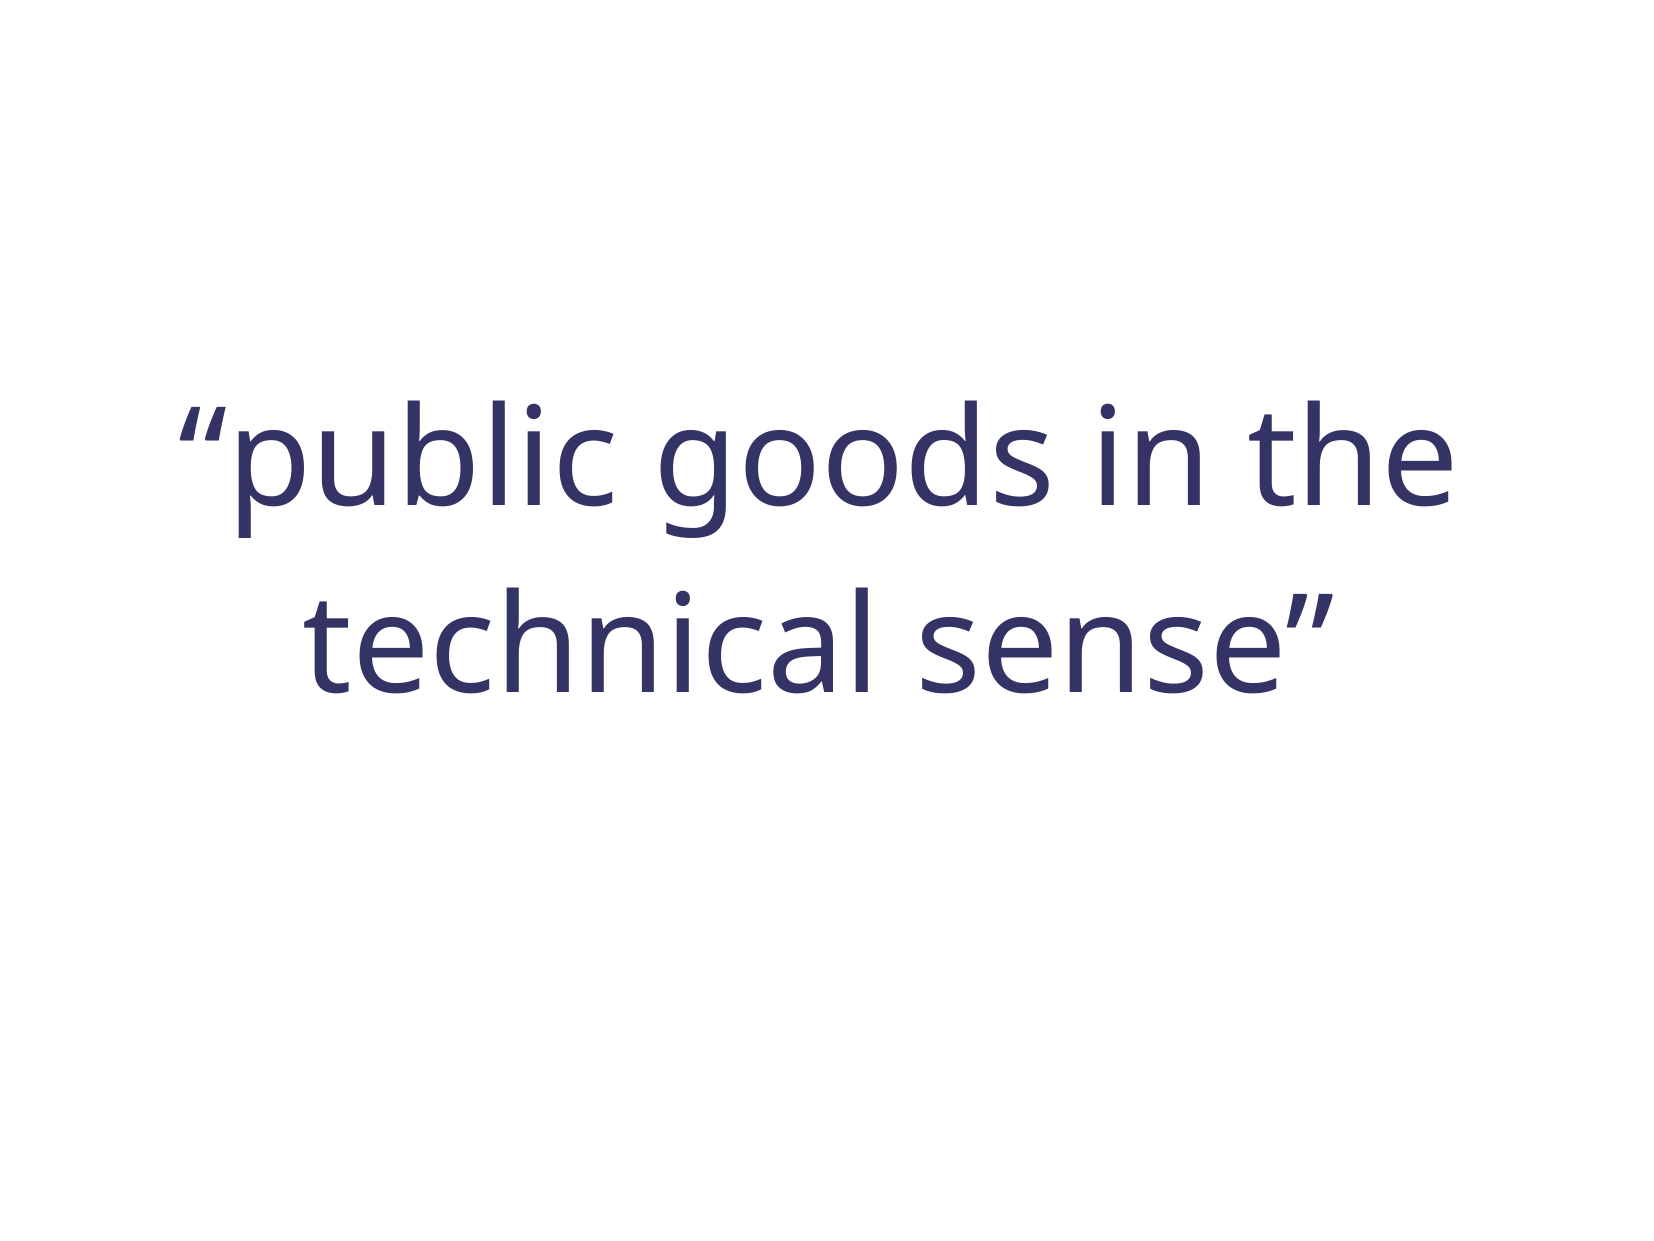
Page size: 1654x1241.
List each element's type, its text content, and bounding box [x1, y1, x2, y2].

title “public goods in the technical sense” [75, 378, 1564, 713]
